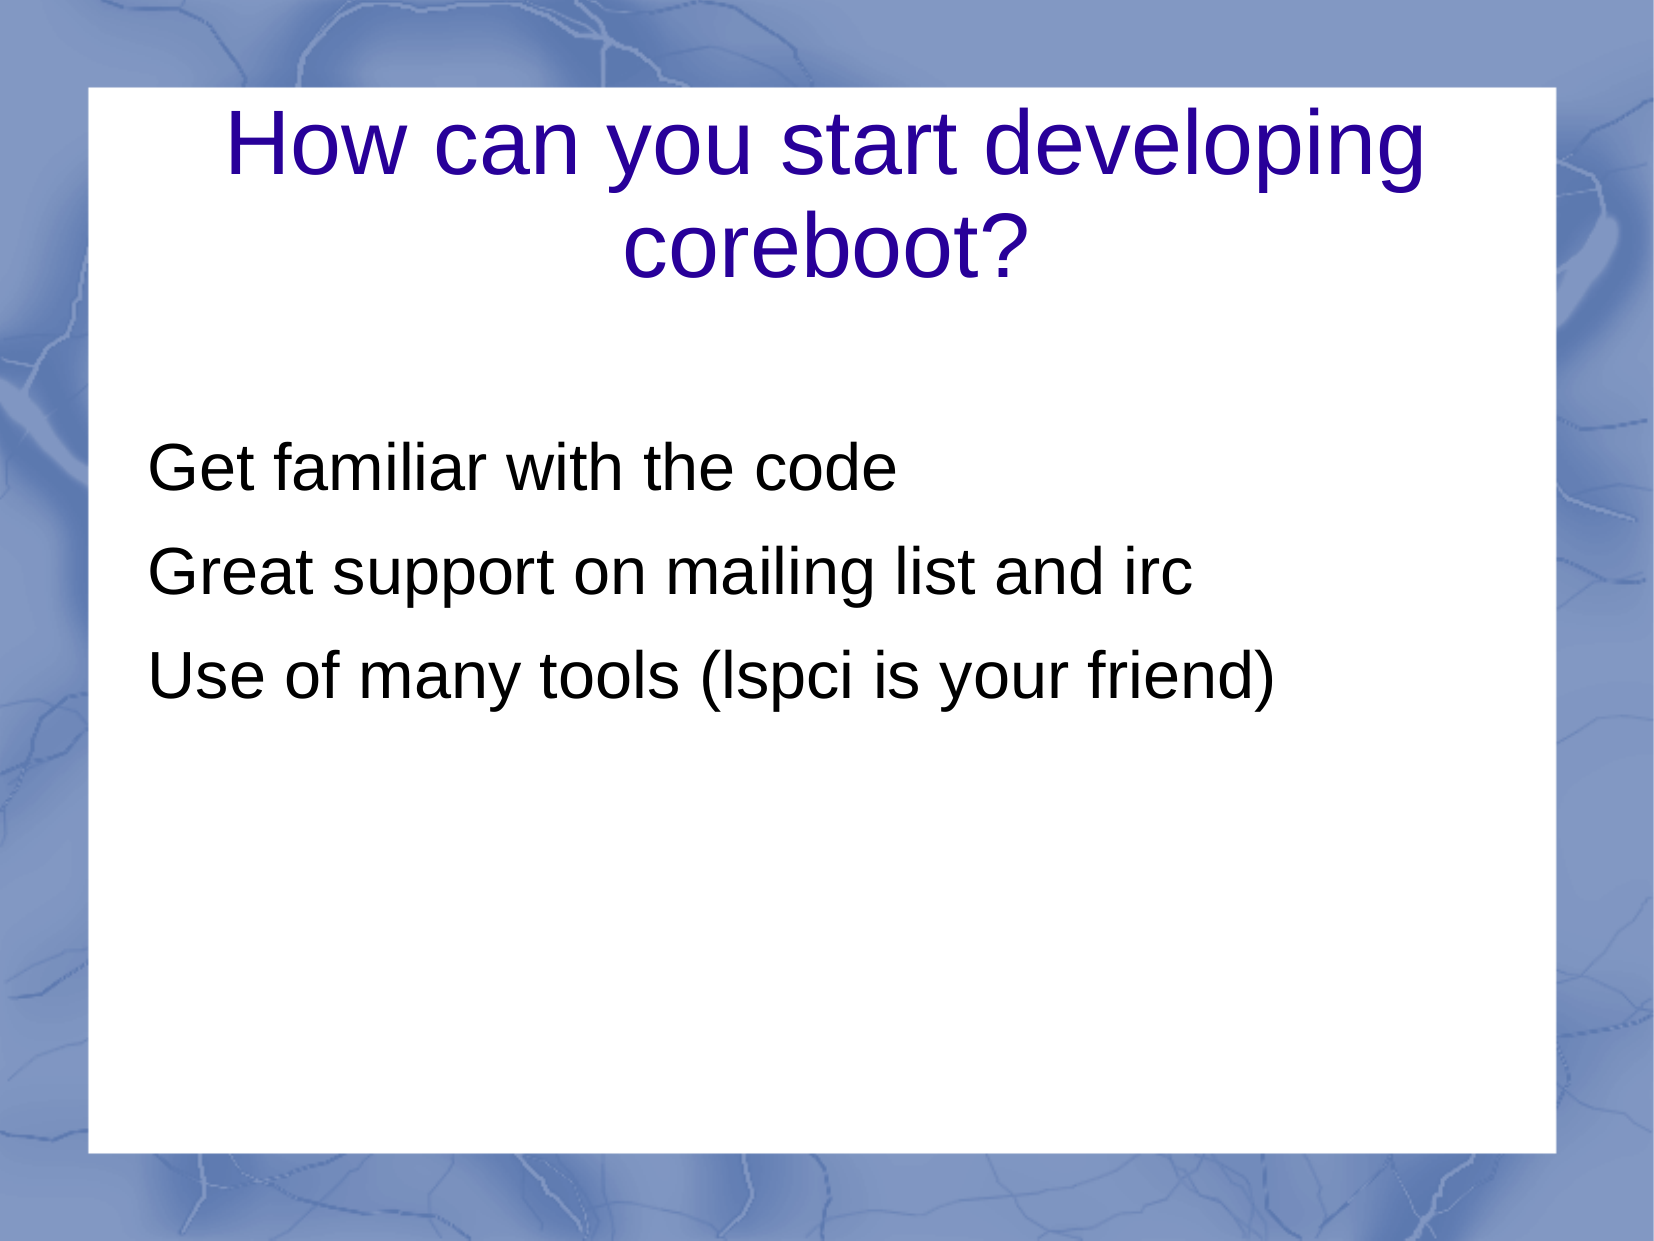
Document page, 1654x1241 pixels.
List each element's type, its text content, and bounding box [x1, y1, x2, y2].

title How can you start developing coreboot? [118, 90, 1536, 298]
list Get familiar with the code Great support on mailing list and irc Use of many tools (lspci is your friend) [147, 325, 1506, 1010]
picture [0, 0, 1654, 1241]
